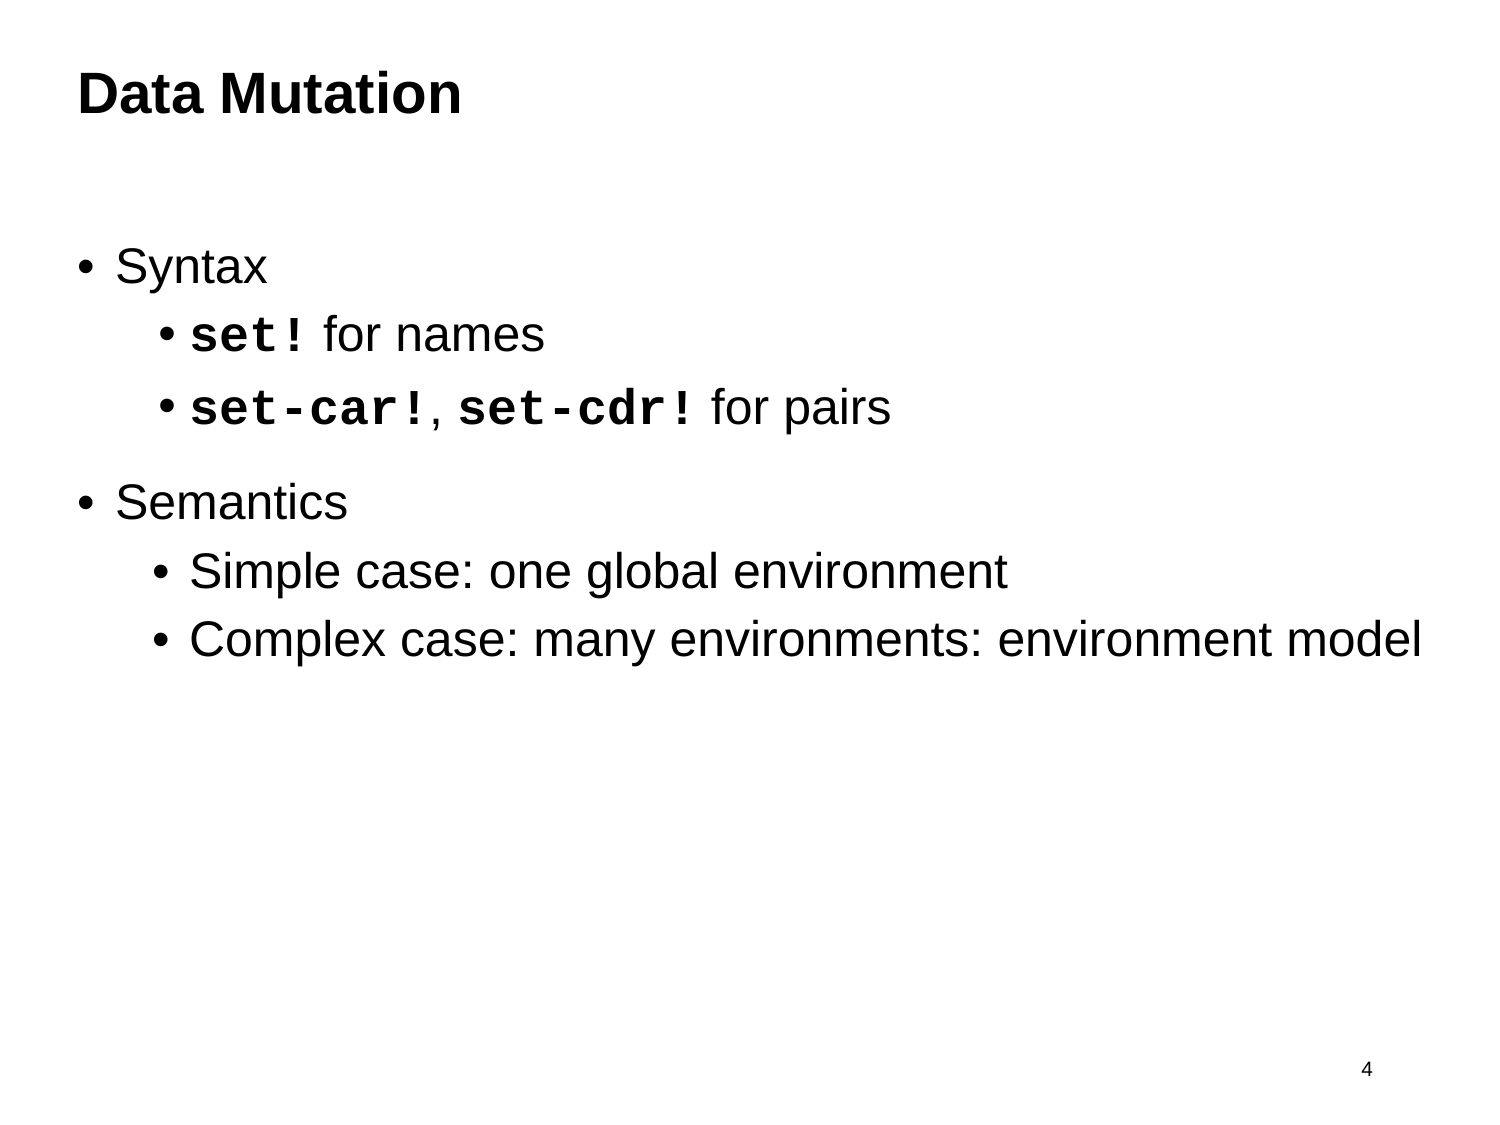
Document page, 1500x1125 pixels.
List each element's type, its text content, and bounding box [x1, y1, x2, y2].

list Syntax set! for names set-car!, set-cdr! for pairs Semantics Simple case: one global environment Complex case: many environments: environment model [62, 162, 1450, 1000]
title Data Mutation [62, 24, 1338, 162]
